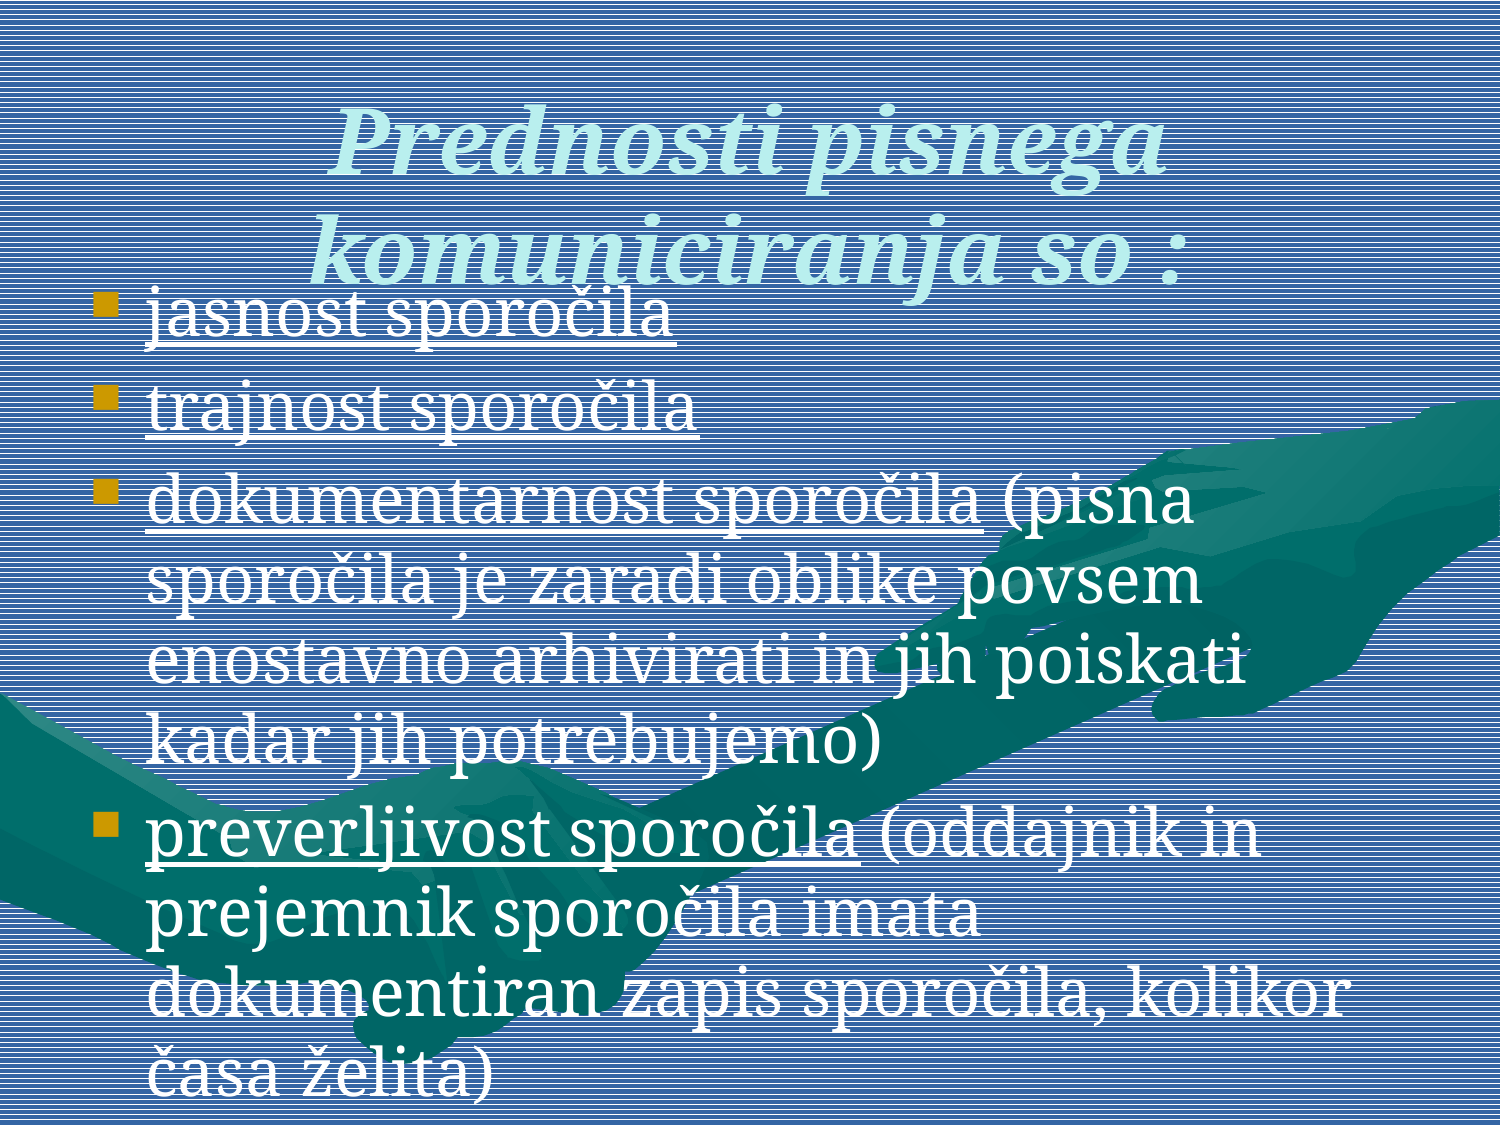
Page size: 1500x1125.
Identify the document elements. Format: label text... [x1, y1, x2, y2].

title Prednosti pisnega komuniciranja so : [75, 75, 1426, 302]
list jasnost sporočila trajnost sporočila dokumentarnost sporočila (pisna sporočila je zaradi oblike povsem enostavno arhivirati in jih poiskati kadar jih potrebujemo) preverljivost sporočila (oddajnik in prejemnik sporočila imata dokumentiran zapis sporočila, kolikor časa želita) [75, 262, 1425, 1015]
